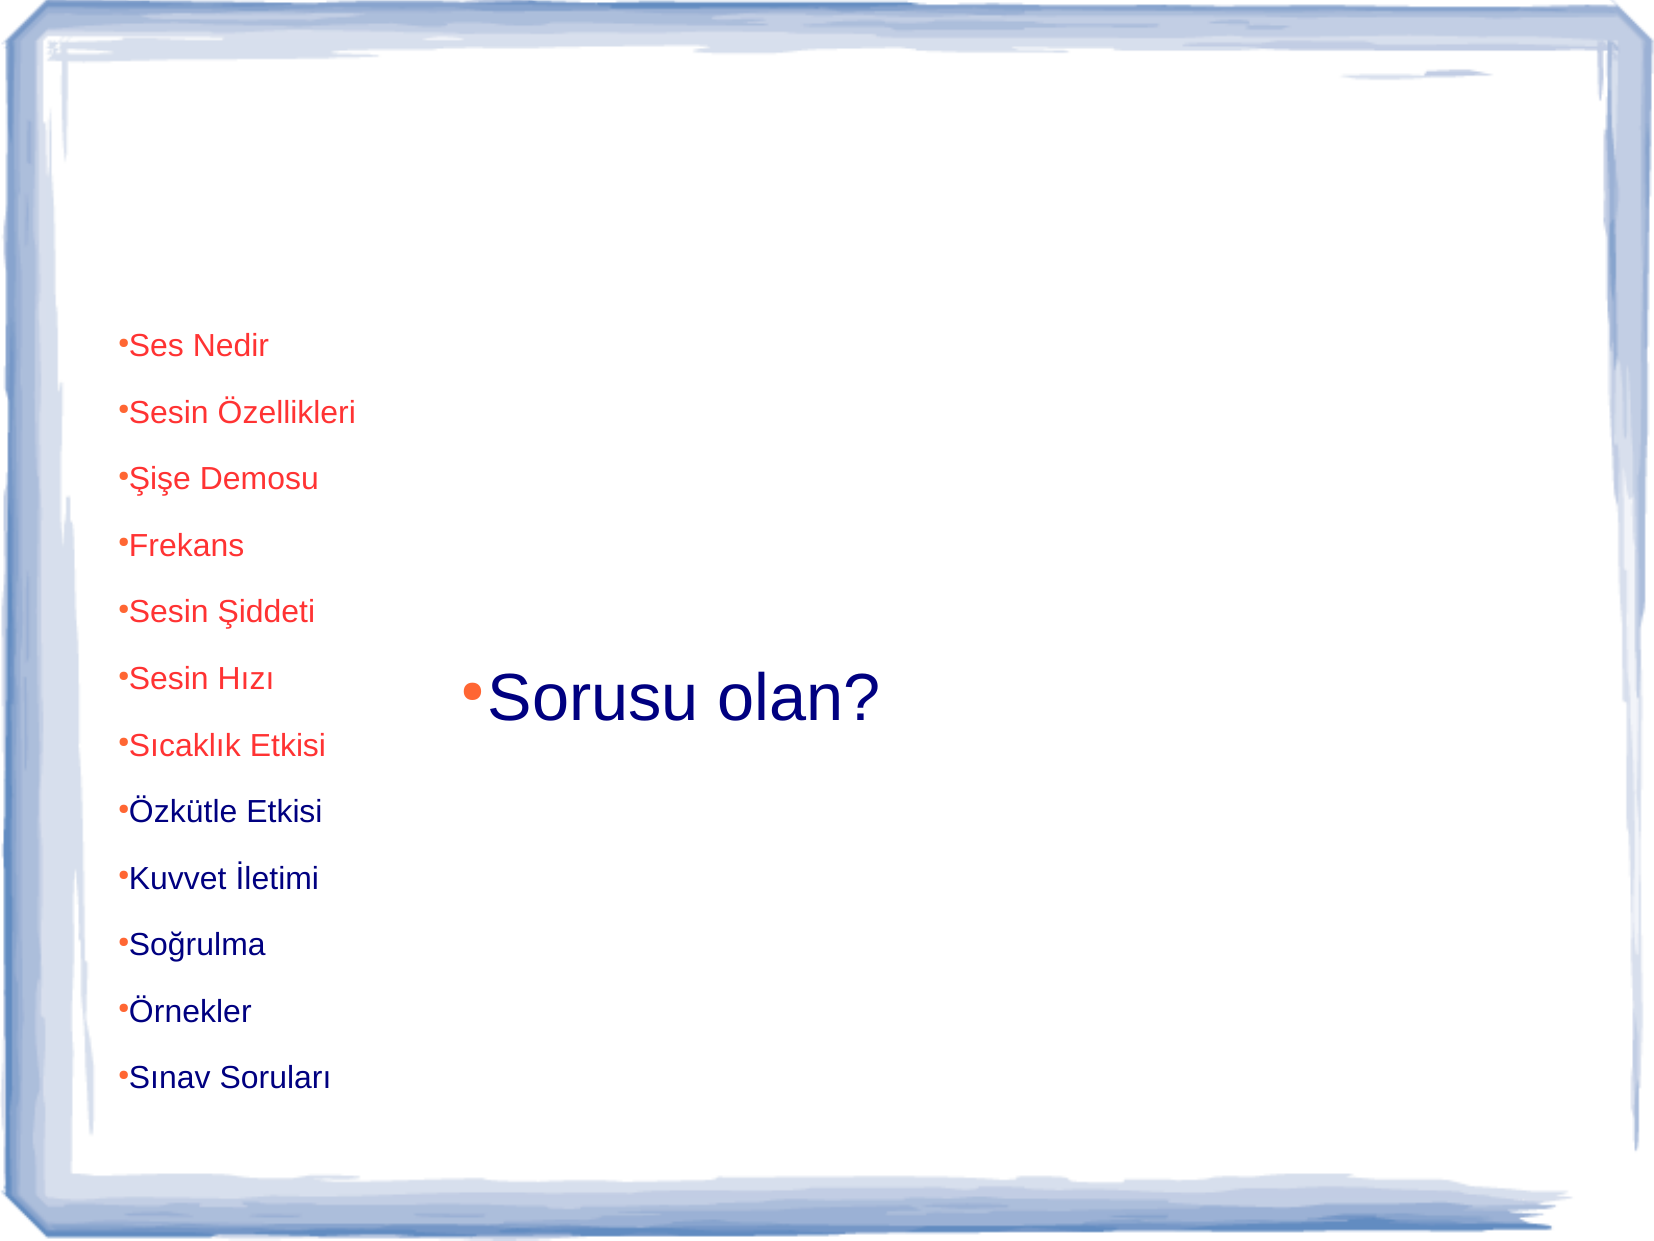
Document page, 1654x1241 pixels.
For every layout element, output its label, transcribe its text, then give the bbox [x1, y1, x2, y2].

list Ses Nedir Sesin Özellikleri Şişe Demosu Frekans Sesin Şiddeti Sesin Hızı Sıcaklık Etkisi Özkütle Etkisi Kuvvet İletimi Soğrulma Örnekler Sınav Soruları [118, 324, 438, 1097]
list Sorusu olan? [460, 324, 1572, 1004]
